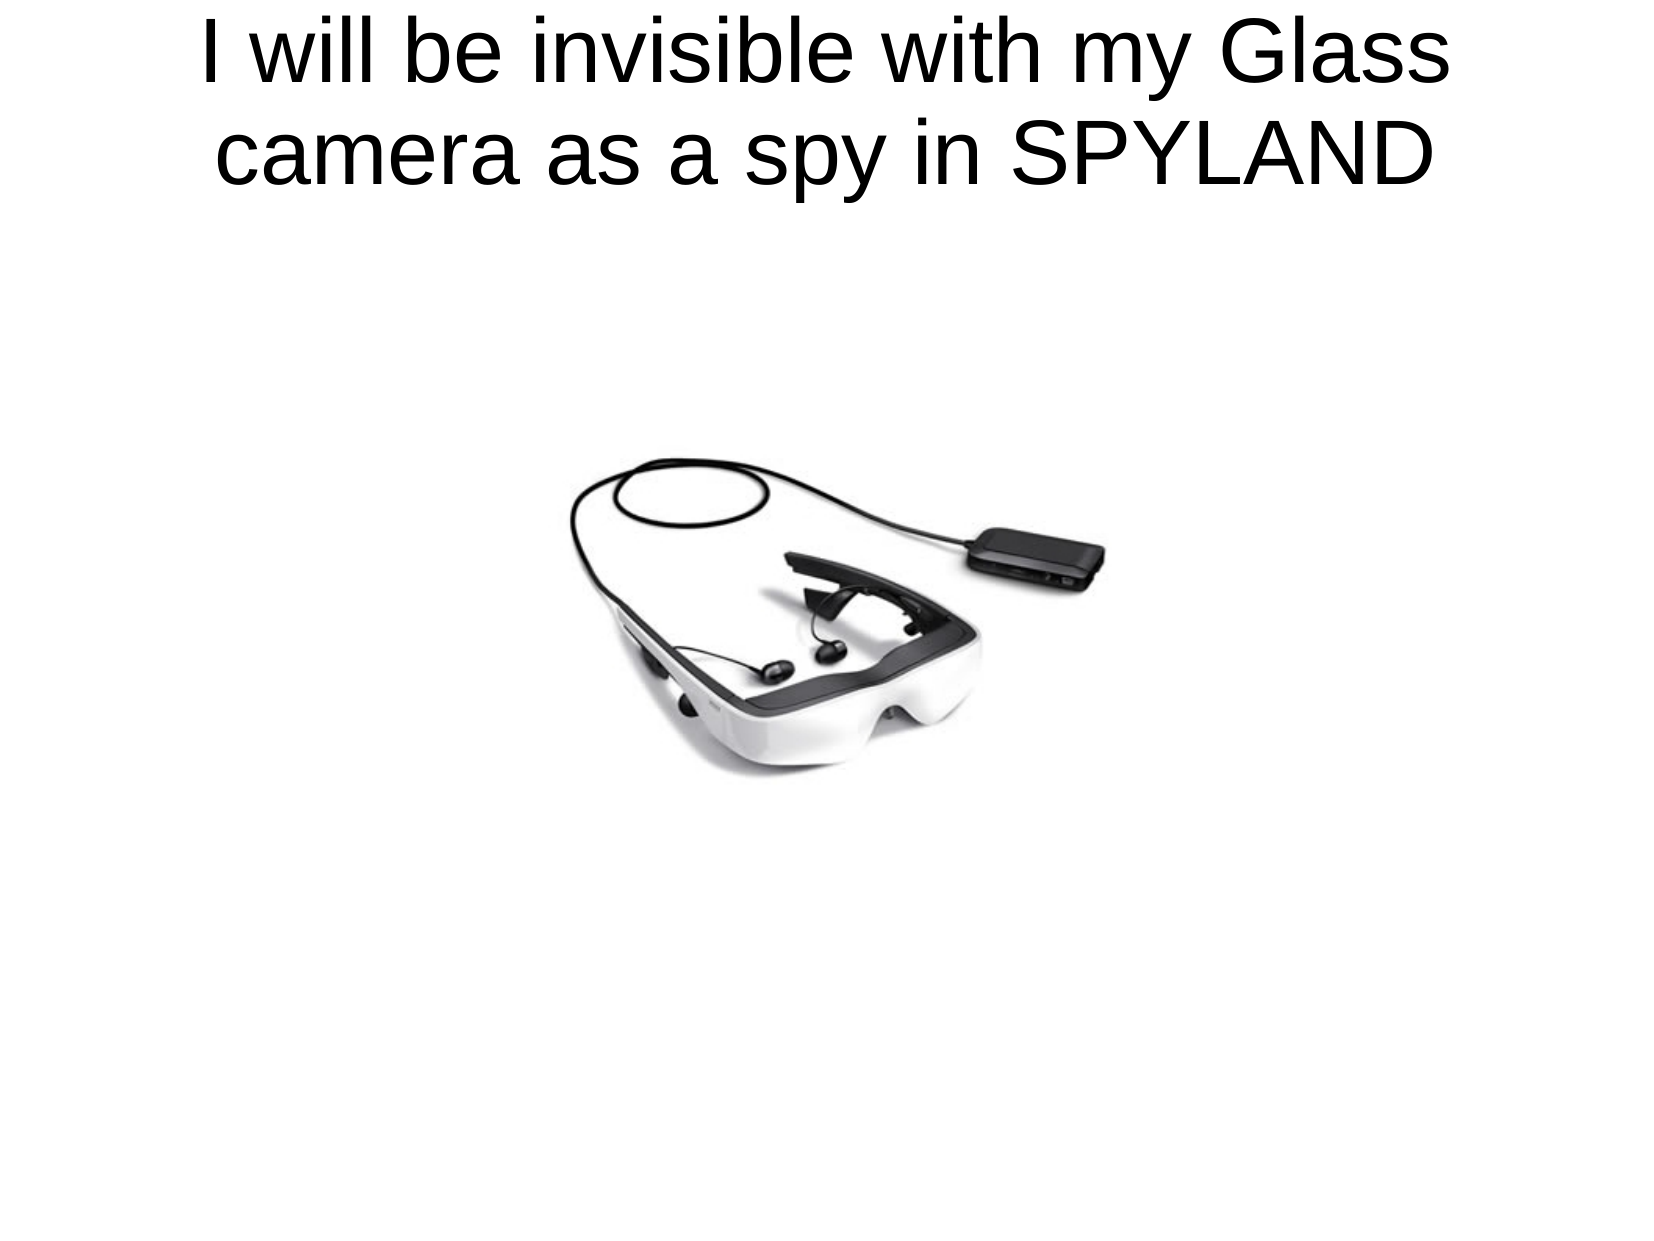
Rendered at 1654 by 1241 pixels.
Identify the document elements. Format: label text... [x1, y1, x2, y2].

picture [436, 443, 1218, 795]
title I will be invisible with my Glass camera as a spy in SPYLAND [82, 0, 1571, 307]
